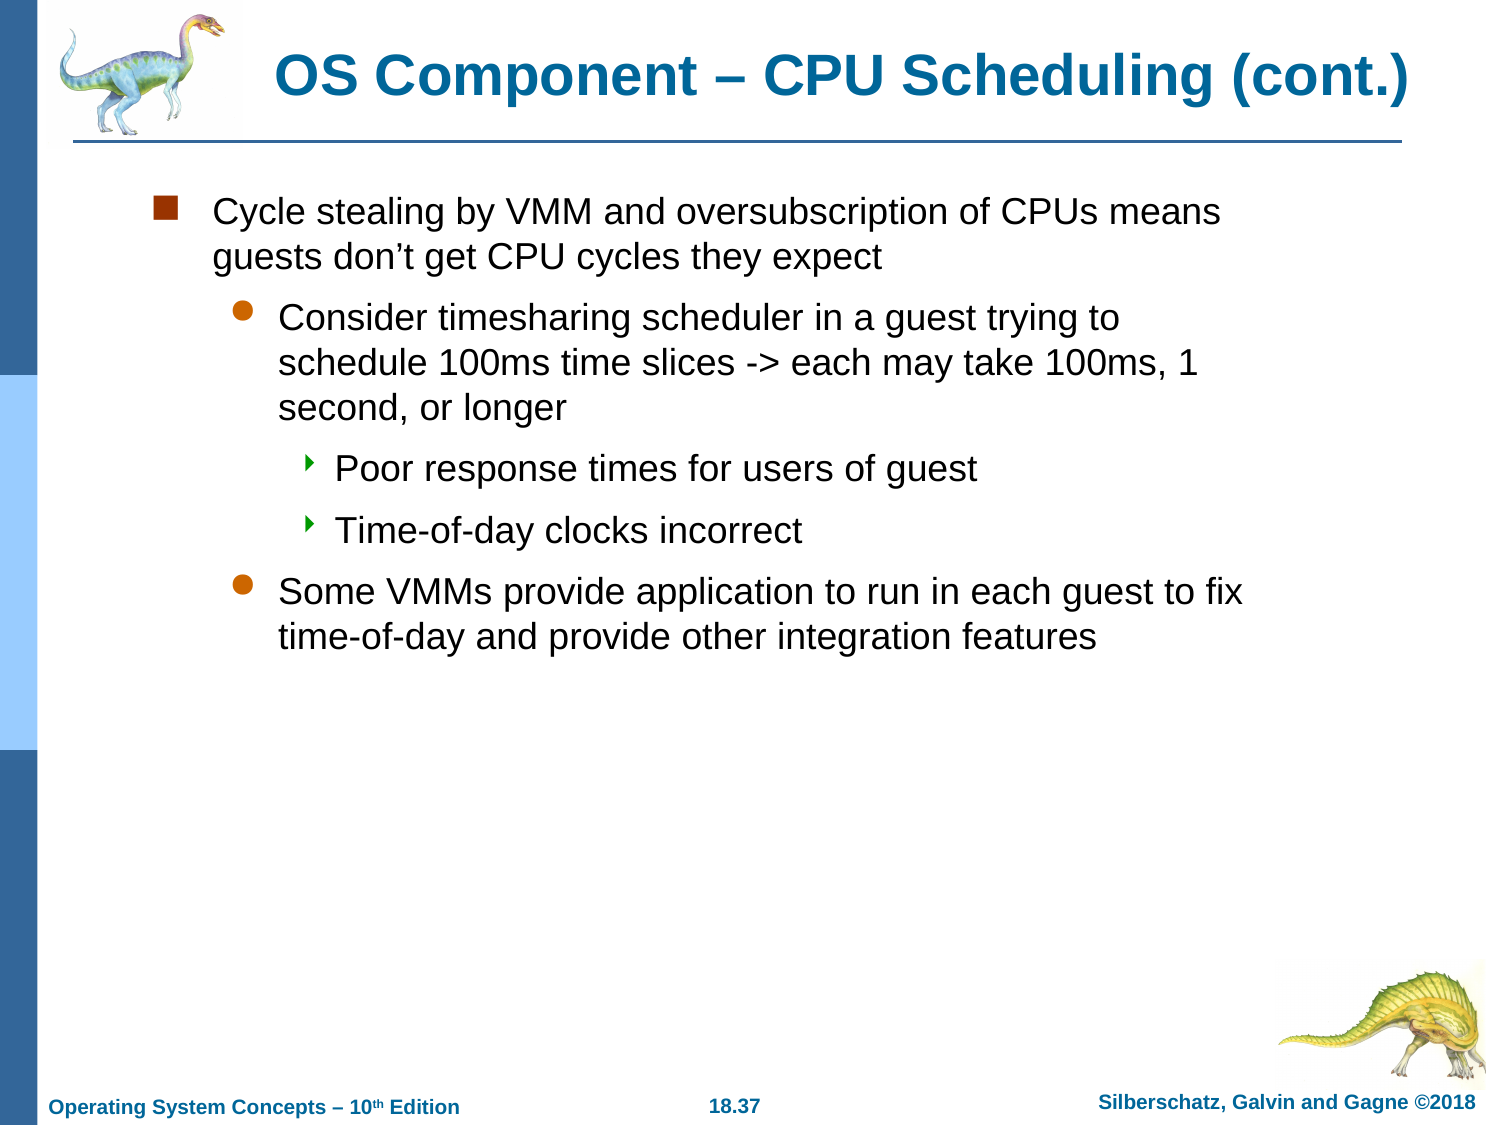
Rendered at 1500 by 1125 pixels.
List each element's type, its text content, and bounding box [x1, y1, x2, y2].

picture [1275, 959, 1486, 1090]
title OS Component – CPU Scheduling (cont.) [192, 20, 1493, 115]
list Cycle stealing by VMM and oversubscription of CPUs means guests don’t get CPU cycles they expect Consider timesharing scheduler in a guest trying to schedule 100ms time slices -> each may take 100ms, 1 second, or longer Poor response times for users of guest Time-of-day clocks incorrect Some VMMs provide application to run in each guest to fix time-of-day and provide other integration features [141, 179, 1260, 923]
picture [46, 0, 243, 149]
picture [1415, 1094, 1423, 1099]
